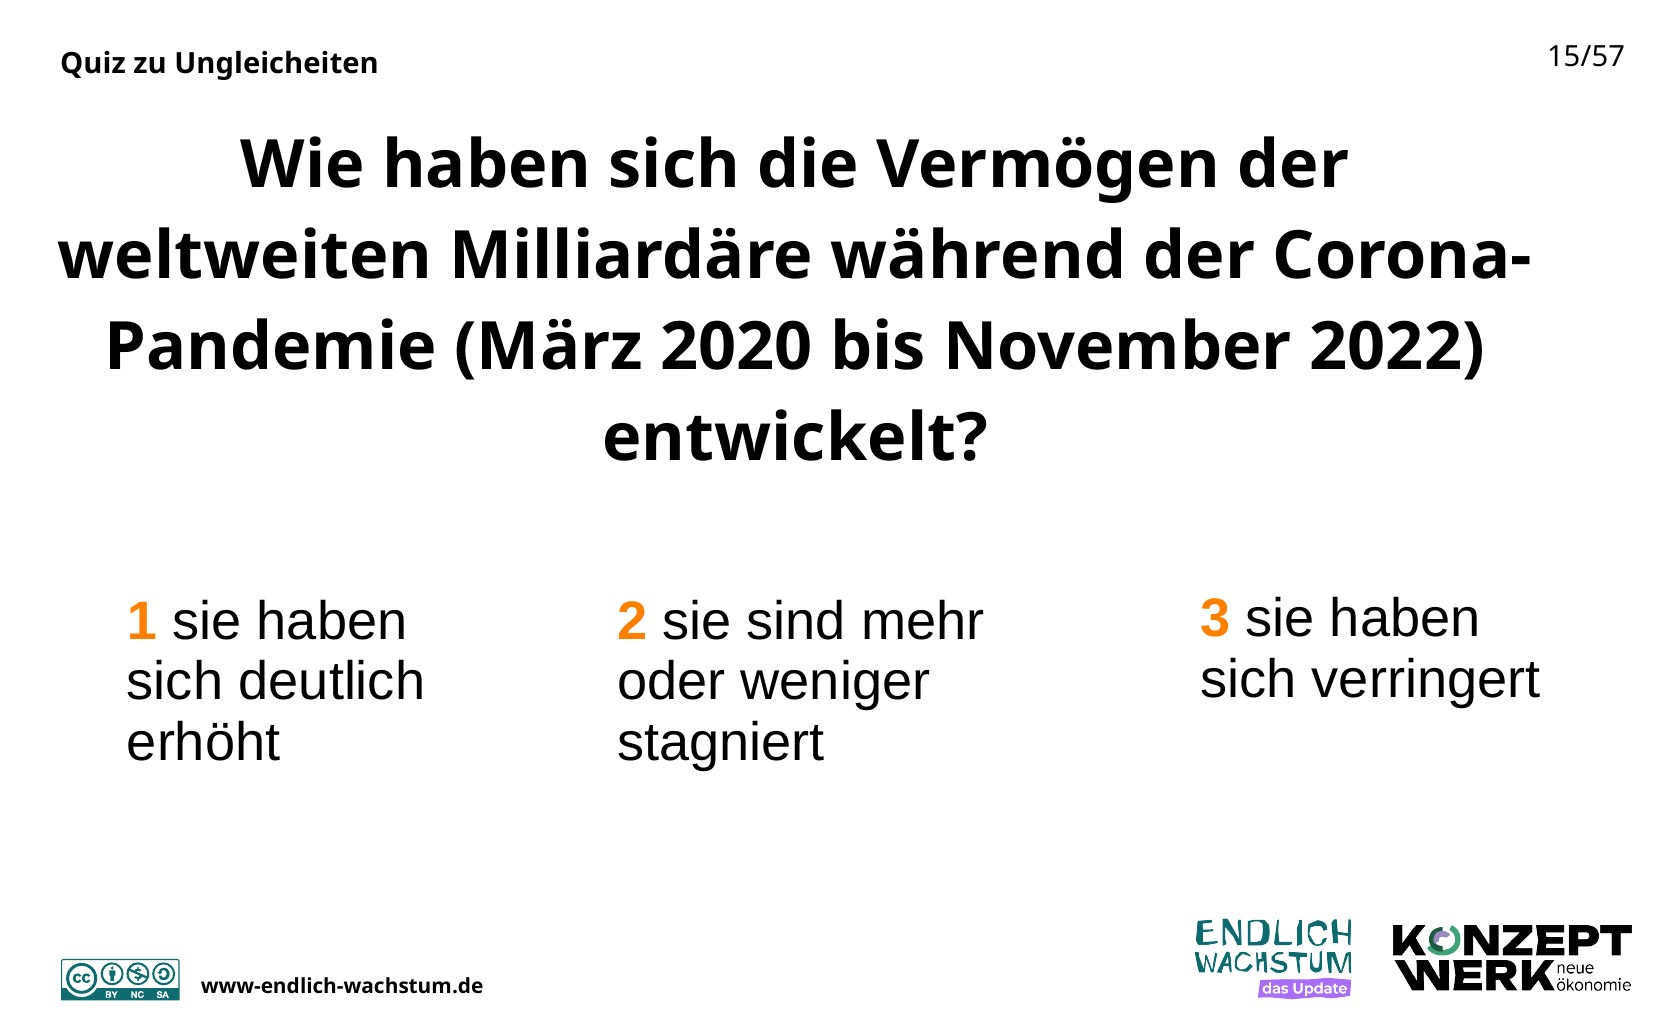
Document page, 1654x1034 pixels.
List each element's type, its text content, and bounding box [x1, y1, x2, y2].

text_box 2 sie sind mehr oder weniger stagniert [531, 583, 1028, 852]
picture [1387, 917, 1636, 997]
text_box 1 sie haben sich deutlich erhöht [41, 583, 502, 780]
picture [1176, 900, 1374, 1011]
title Wie haben sich die Vermögen der weltweiten Milliardäre während der Corona-Pandemie (März 2020 bis November 2022) entwickelt? [51, 116, 1540, 703]
text_box 3 sie haben sich verringert [1114, 580, 1576, 717]
